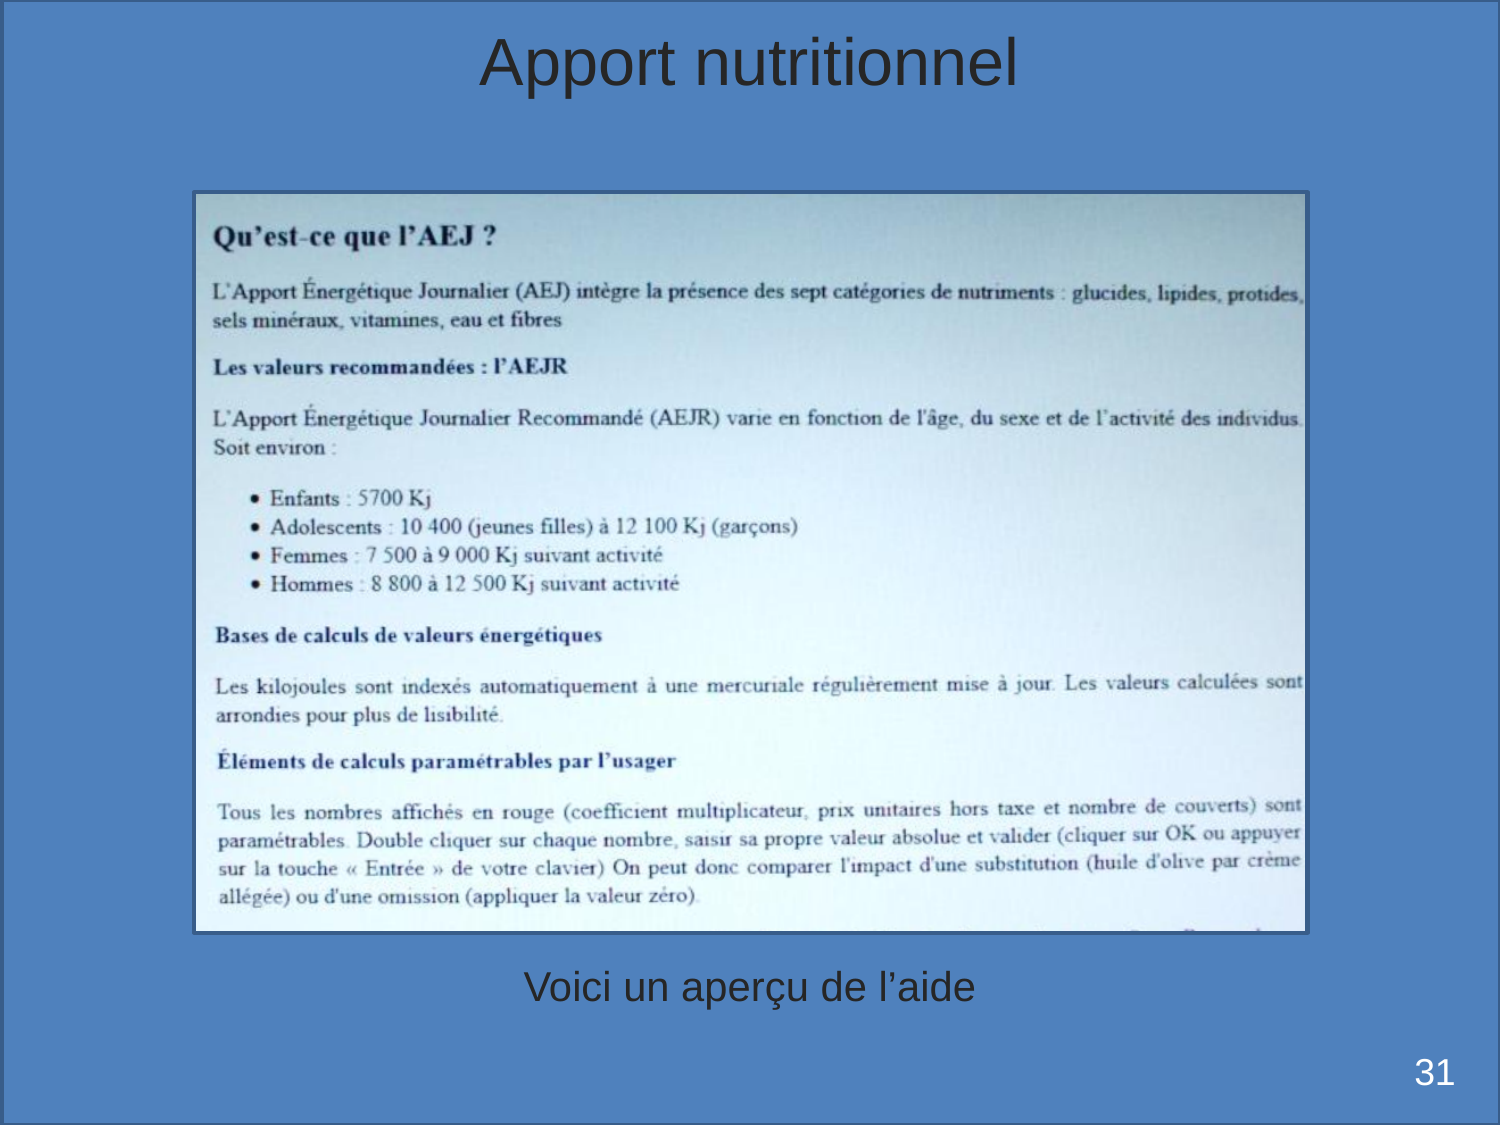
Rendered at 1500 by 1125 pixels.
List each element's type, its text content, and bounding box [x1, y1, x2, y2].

text_box [1, 0, 1500, 1125]
subtitle Voici un aperçu de l’aide [135, 952, 1365, 1118]
text_box <numéro> [1387, 1040, 1483, 1101]
picture [195, 193, 1307, 932]
text_box Apport nutritionnel [135, 10, 1365, 138]
